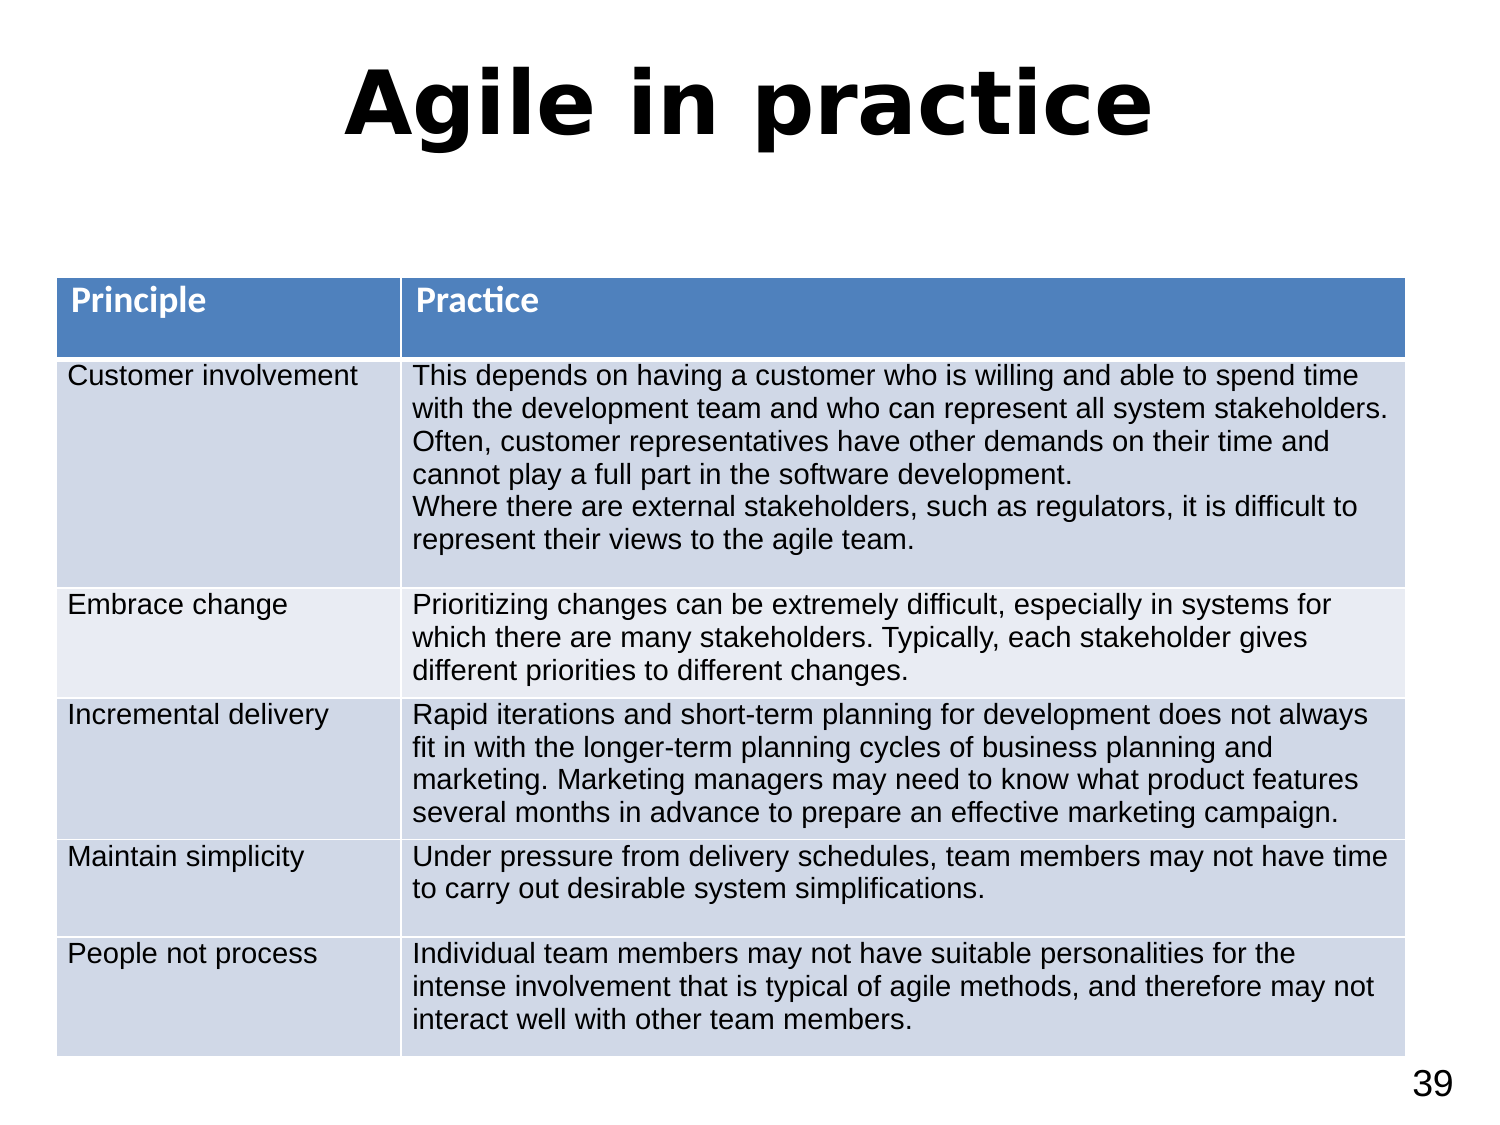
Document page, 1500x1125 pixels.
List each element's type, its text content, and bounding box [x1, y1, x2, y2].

table_cell Customer involvement [57, 362, 400, 587]
table_header Practice [402, 278, 1405, 357]
table_cell Embrace change [57, 589, 400, 697]
table_cell Incremental delivery [57, 699, 400, 839]
table_cell Rapid iterations and short-term planning for development does not always fit in with the longer-term planning cycles of business planning and marketing. Marketing managers may need to know what product features several months in advance to prepare an effective marketing campaign. [402, 699, 1405, 839]
table_cell People not process [57, 938, 400, 1056]
table_header Principle [57, 278, 400, 357]
table_cell Under pressure from delivery schedules, team members may not have time to carry out desirable system simplifications. [402, 840, 1405, 936]
table_cell This depends on having a customer who is willing and able to spend time with the development team and who can represent all system stakeholders. Often, customer representatives have other demands on their time and cannot play a full part in the software development. Where there are external stakeholders, such as regulators, it is difficult to represent their views to the agile team. [402, 362, 1405, 587]
title Agile in practice [75, 33, 1425, 166]
table_cell Prioritizing changes can be extremely difficult, especially in systems for which there are many stakeholders. Typically, each stakeholder gives different priorities to different changes. [402, 589, 1405, 697]
table_cell Maintain simplicity [57, 840, 400, 936]
table_cell Individual team members may not have suitable personalities for the intense involvement that is typical of agile methods, and therefore may not interact well with other team members. [402, 938, 1405, 1056]
